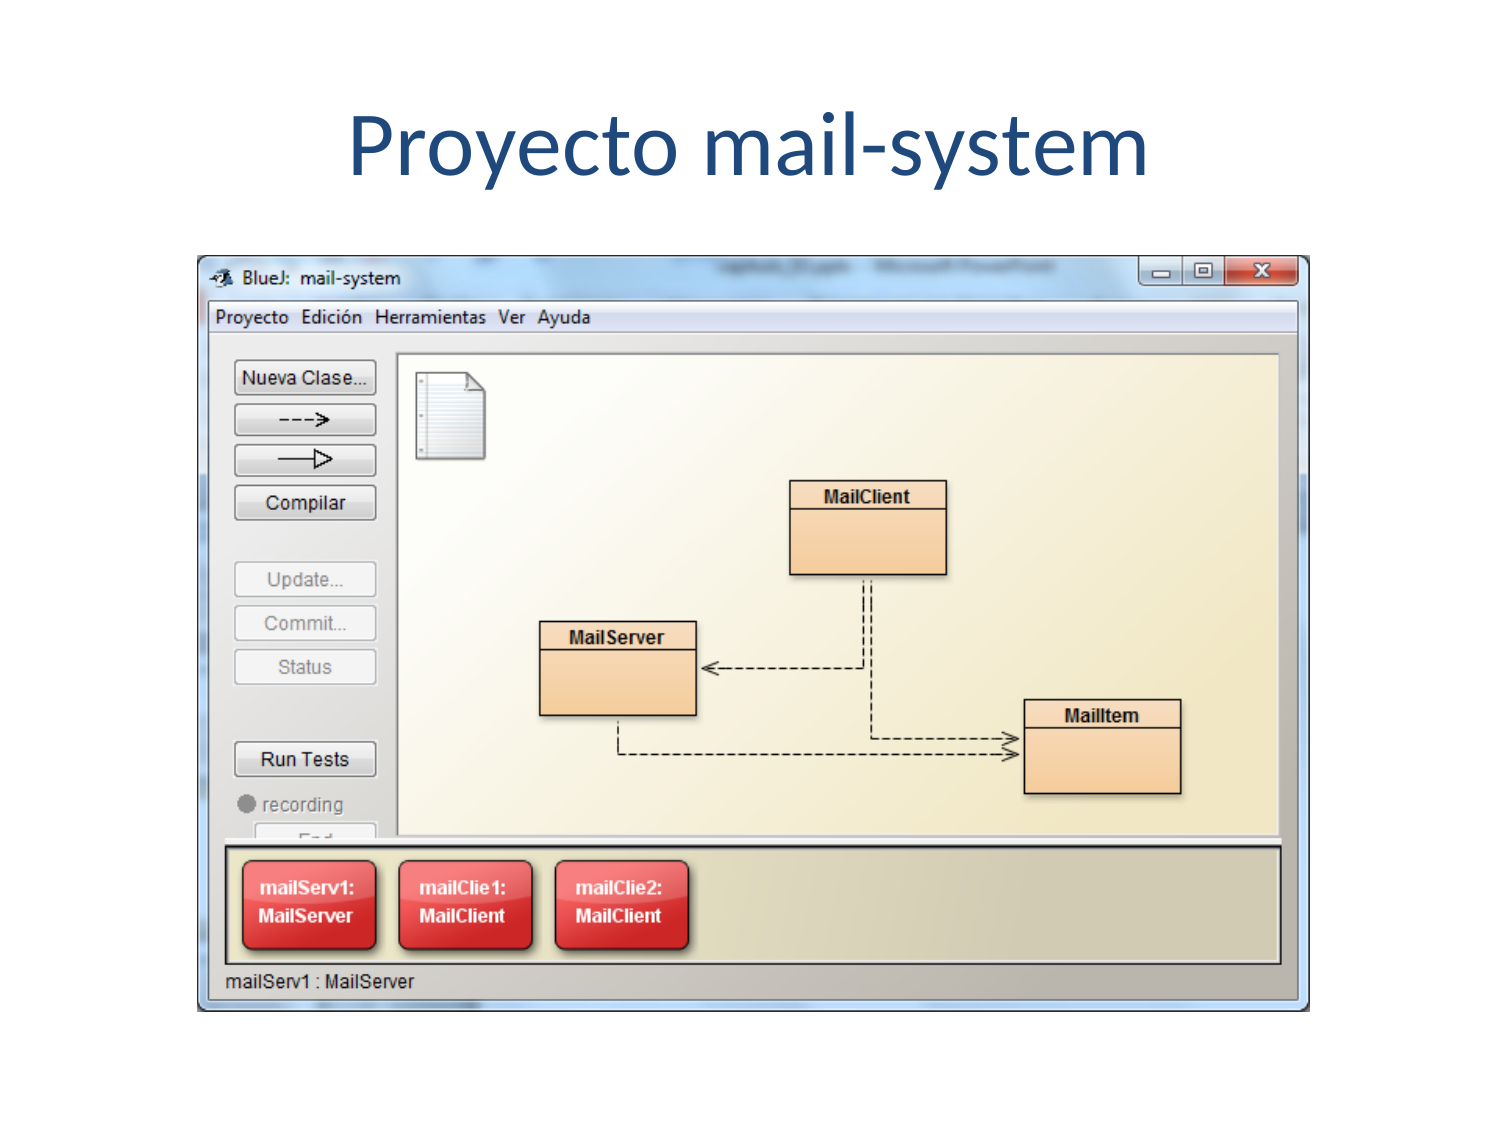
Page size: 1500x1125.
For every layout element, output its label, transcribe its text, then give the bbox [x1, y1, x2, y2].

title Proyecto mail-system [75, 45, 1426, 233]
picture [197, 255, 1310, 1012]
